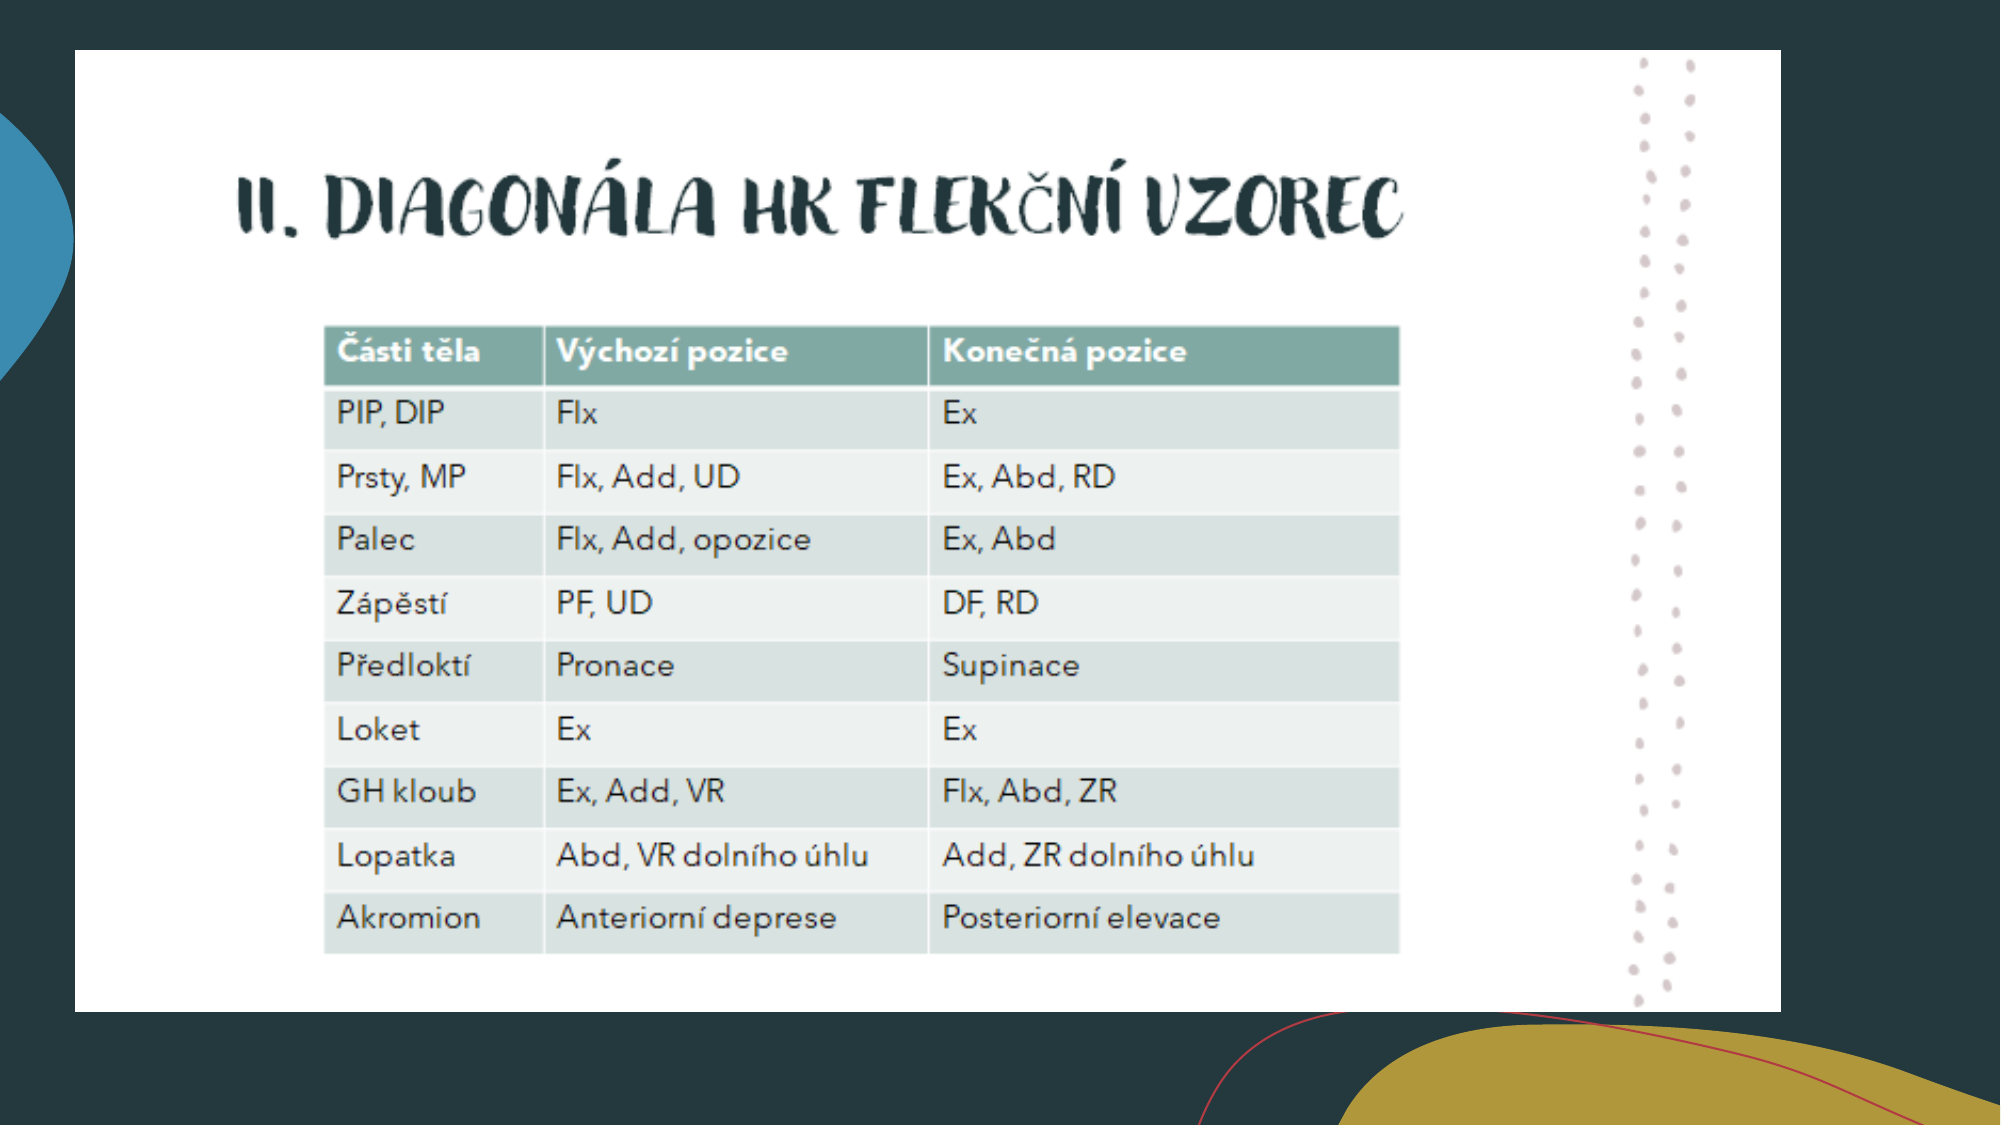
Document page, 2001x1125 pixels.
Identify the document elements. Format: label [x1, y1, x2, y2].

picture [75, 50, 1781, 1012]
